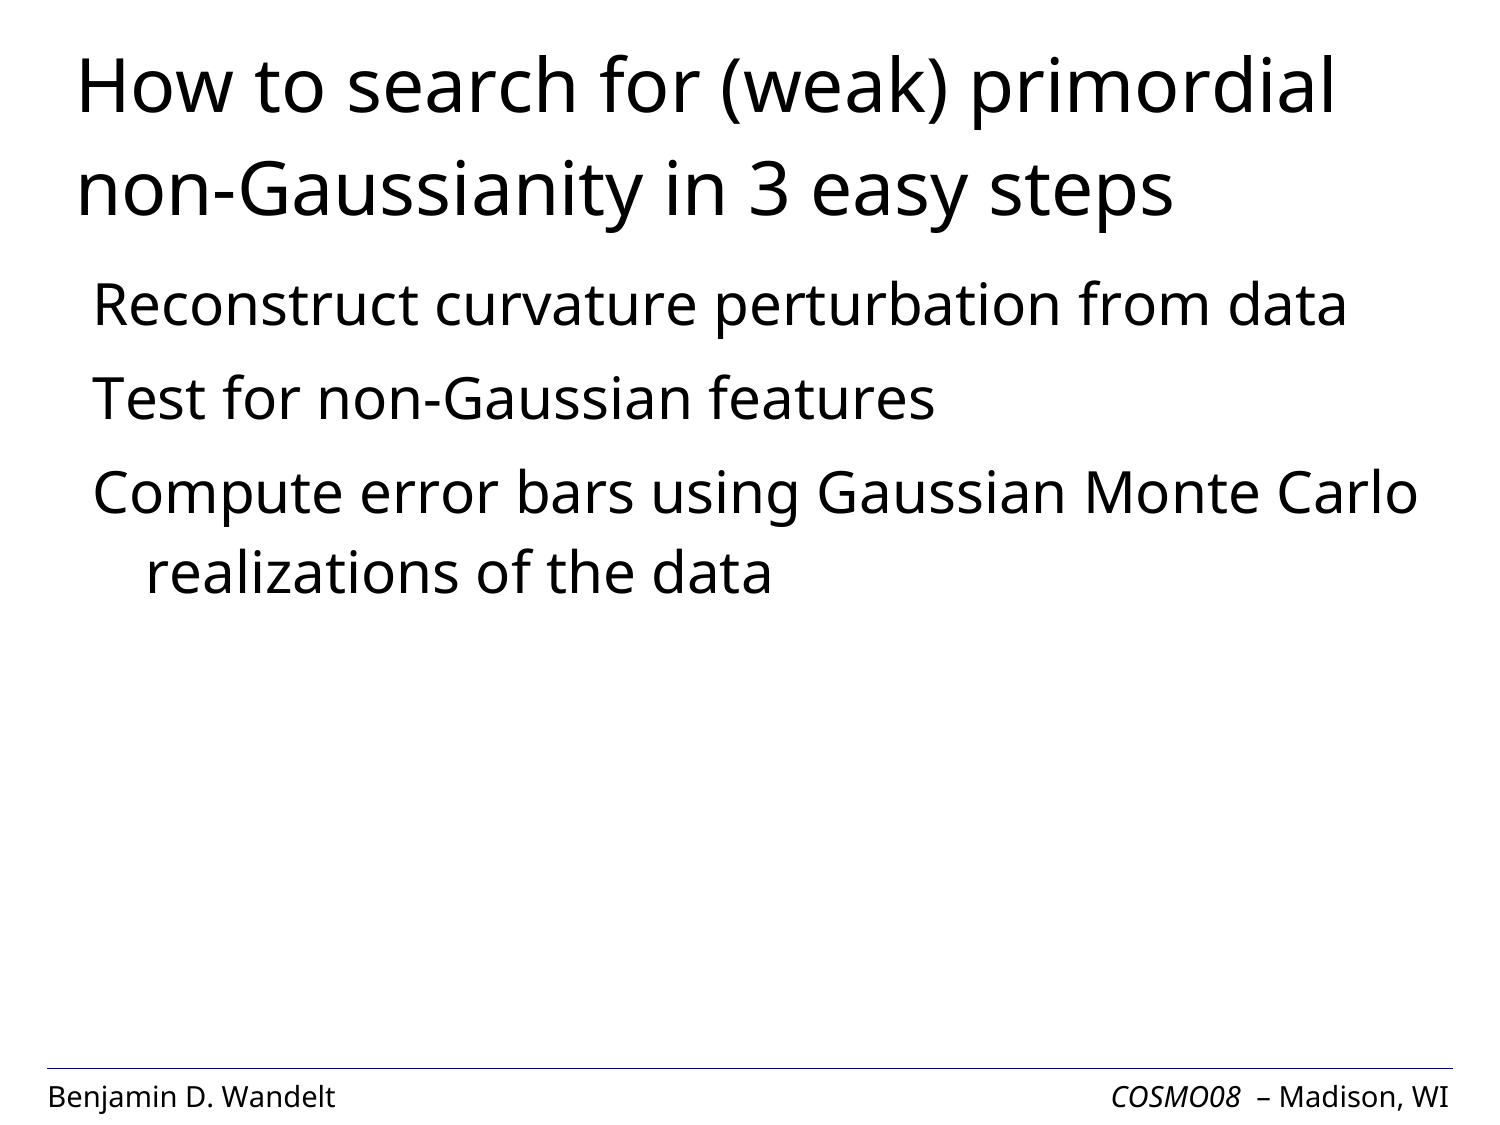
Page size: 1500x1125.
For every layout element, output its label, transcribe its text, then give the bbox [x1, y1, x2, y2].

title How to search for (weak) primordial non-Gaussianity in 3 easy steps [74, 34, 1425, 236]
list Reconstruct curvature perturbation from data Test for non-Gaussian features Compute error bars using Gaussian Monte Carlo realizations of the data [74, 263, 1425, 1006]
